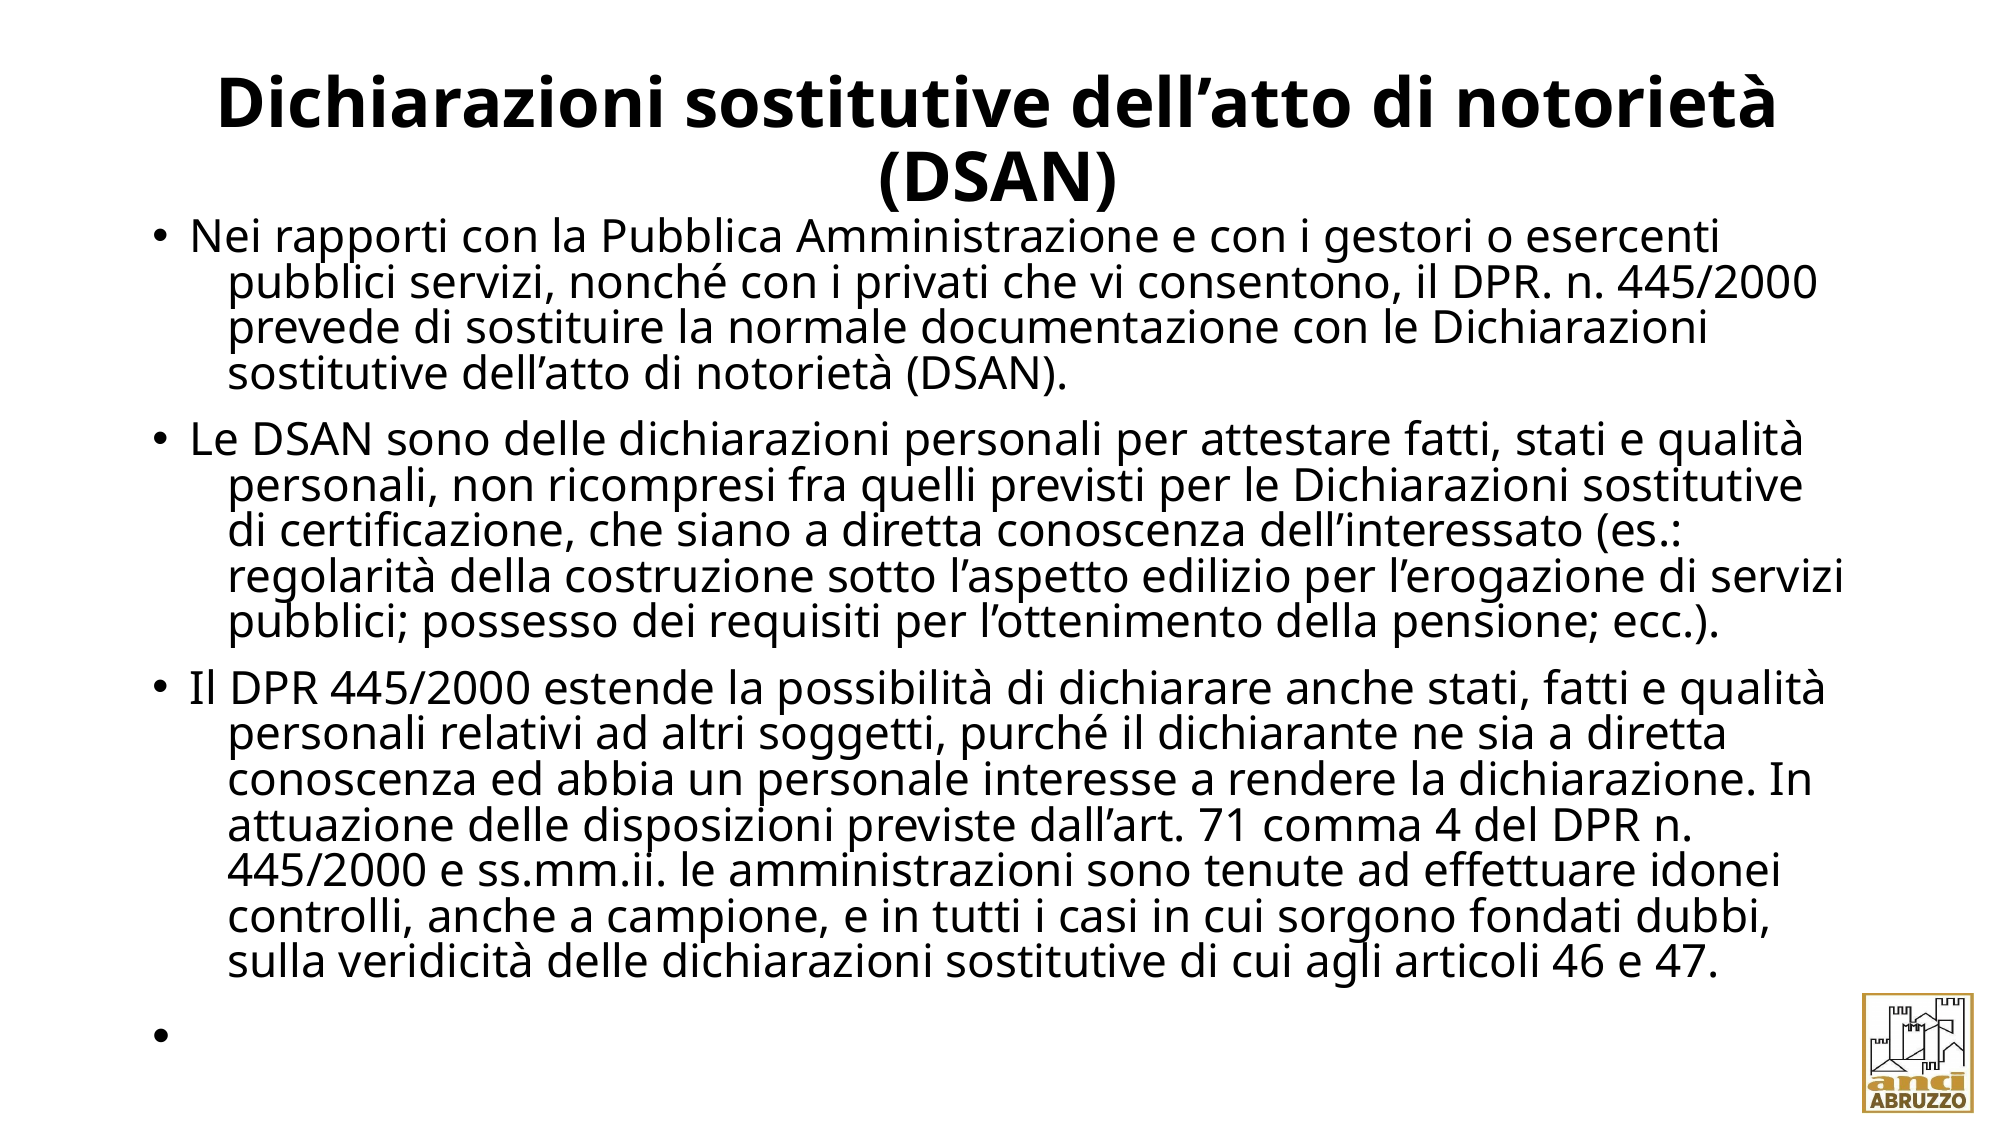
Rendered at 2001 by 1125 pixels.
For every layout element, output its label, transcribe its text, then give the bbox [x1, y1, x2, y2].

list Nei rapporti con la Pubblica Amministrazione e con i gestori o esercenti pubblici servizi, nonché con i privati che vi consentono, il DPR. n. 445/2000 prevede di sostituire la normale documentazione con le Dichiarazioni sostitutive dell’atto di notorietà (DSAN). Le DSAN sono delle dichiarazioni personali per attestare fatti, stati e qualità personali, non ricompresi fra quelli previsti per le Dichiarazioni sostitutive di certificazione, che siano a diretta conoscenza dell’interessato (es.: regolarità della costruzione sotto l’aspetto edilizio per l’erogazione di servizi pubblici; possesso dei requisiti per l’ottenimento della pensione; ecc.). Il DPR 445/2000 estende la possibilità di dichiarare anche stati, fatti e qualità personali relativi ad altri soggetti, purché il dichiarante ne sia a diretta conoscenza ed abbia un personale interesse a rendere la dichiarazione. In attuazione delle disposizioni previste dall’art. 71 comma 4 del DPR n. 445/2000 e ss.mm.ii. le amministrazioni sono tenute ad effettuare idonei controlli, anche a campione, e in tutti i casi in cui sorgono fondati dubbi, sulla veridicità delle dichiarazioni sostitutive di cui agli articoli 46 e 47. [137, 208, 1863, 1066]
title Dichiarazioni sostitutive dell’atto di notorietà (DSAN) [78, 59, 1918, 278]
